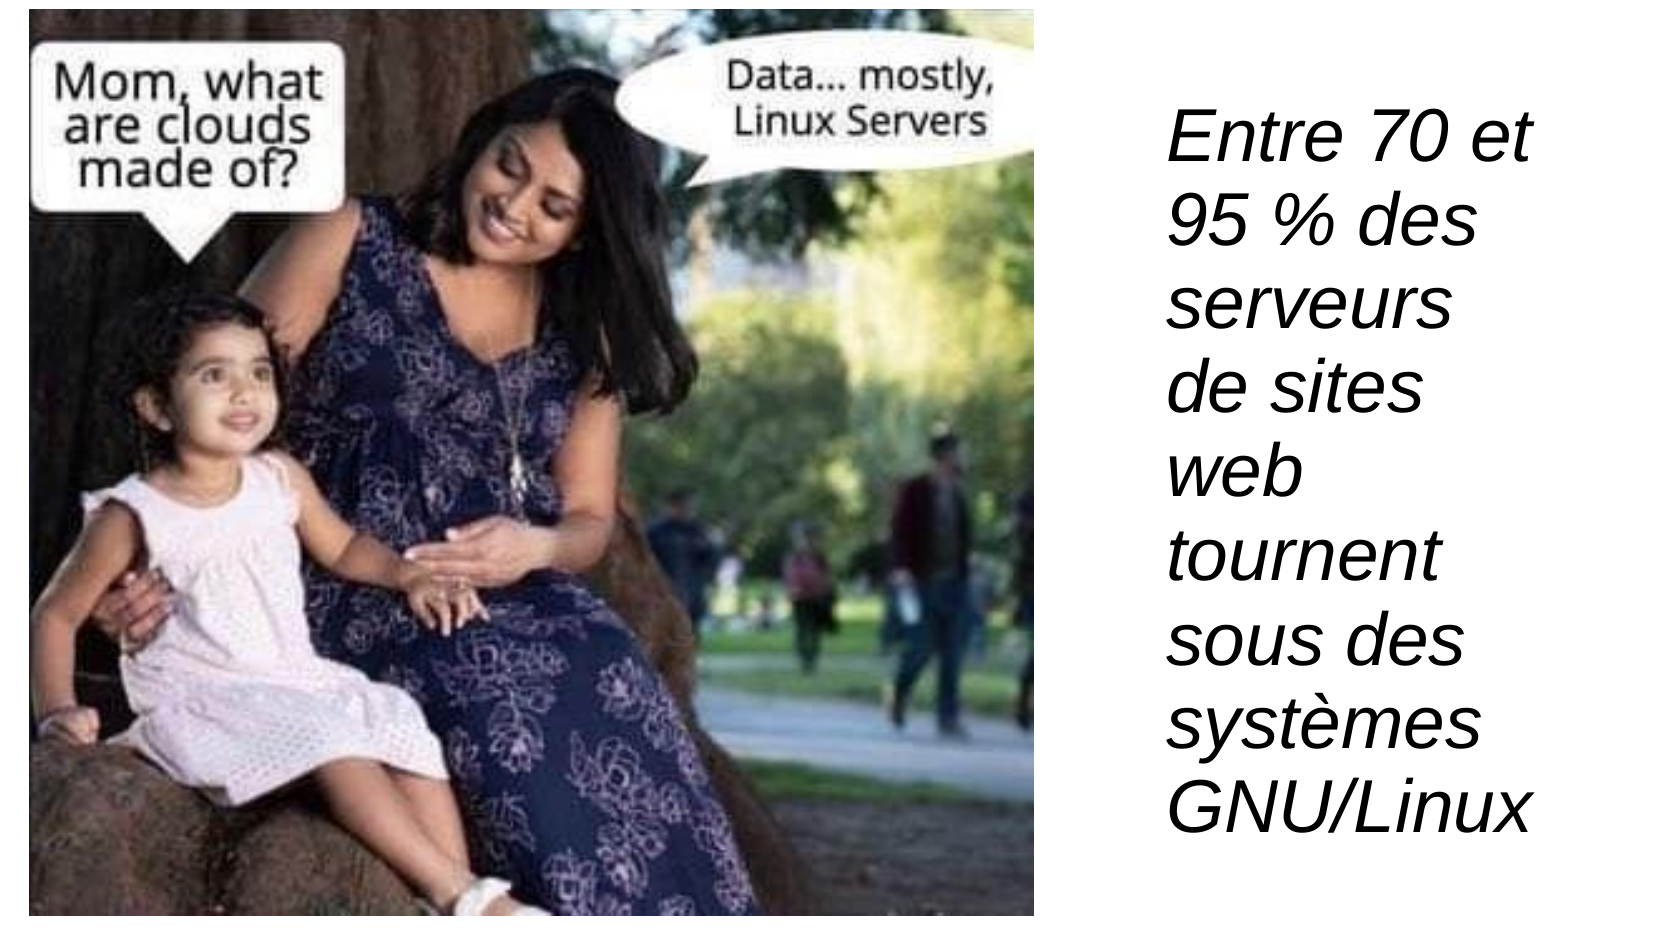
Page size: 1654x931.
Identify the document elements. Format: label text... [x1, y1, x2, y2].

text_box Entre 70 et 95 % des serveurs de sites web tournent sous des systèmes GNU/Linux [1151, 85, 1565, 857]
picture [29, 9, 1034, 916]
